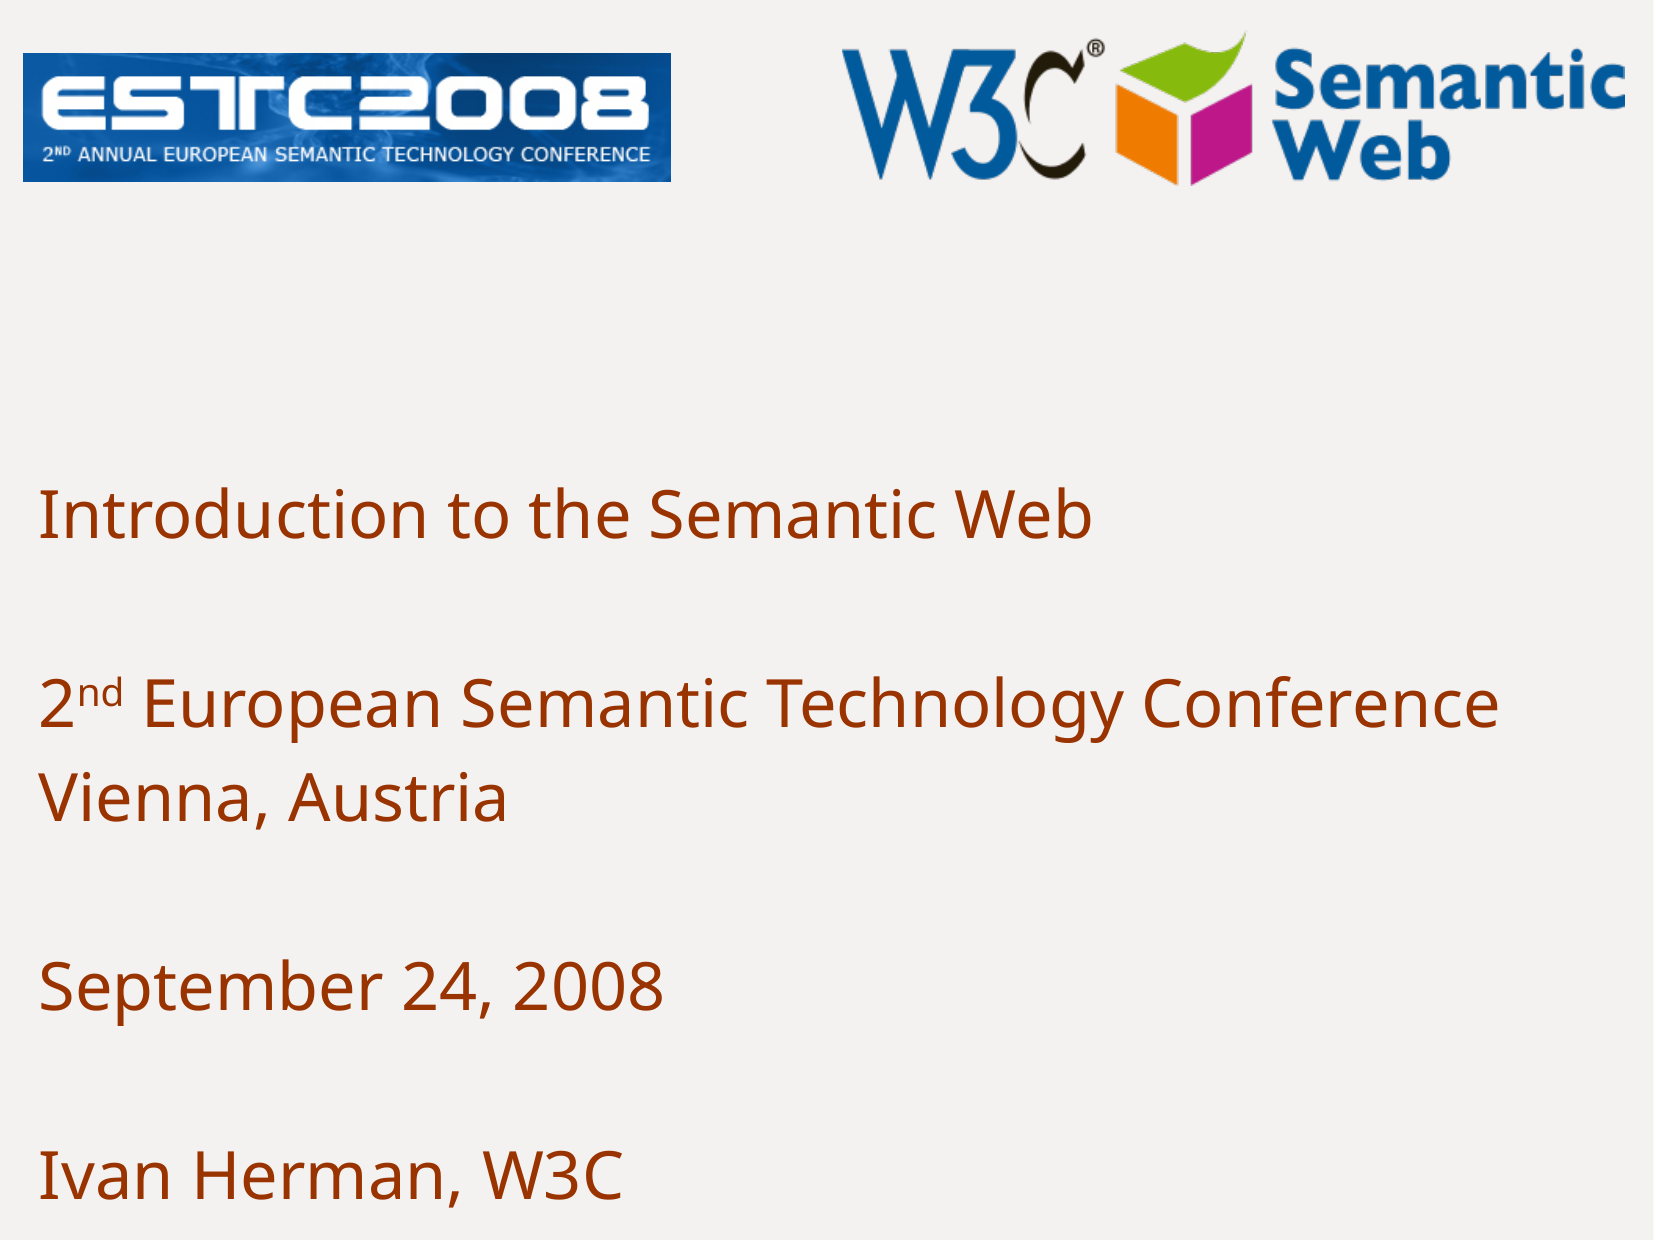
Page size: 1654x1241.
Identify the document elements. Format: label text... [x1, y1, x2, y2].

picture [23, 53, 671, 182]
title Introduction to the Semantic Web 2nd European Semantic Technology Conference Vienna, Austria September 24, 2008 Ivan Herman, W3C [38, 519, 1504, 1163]
picture [842, 29, 1625, 186]
